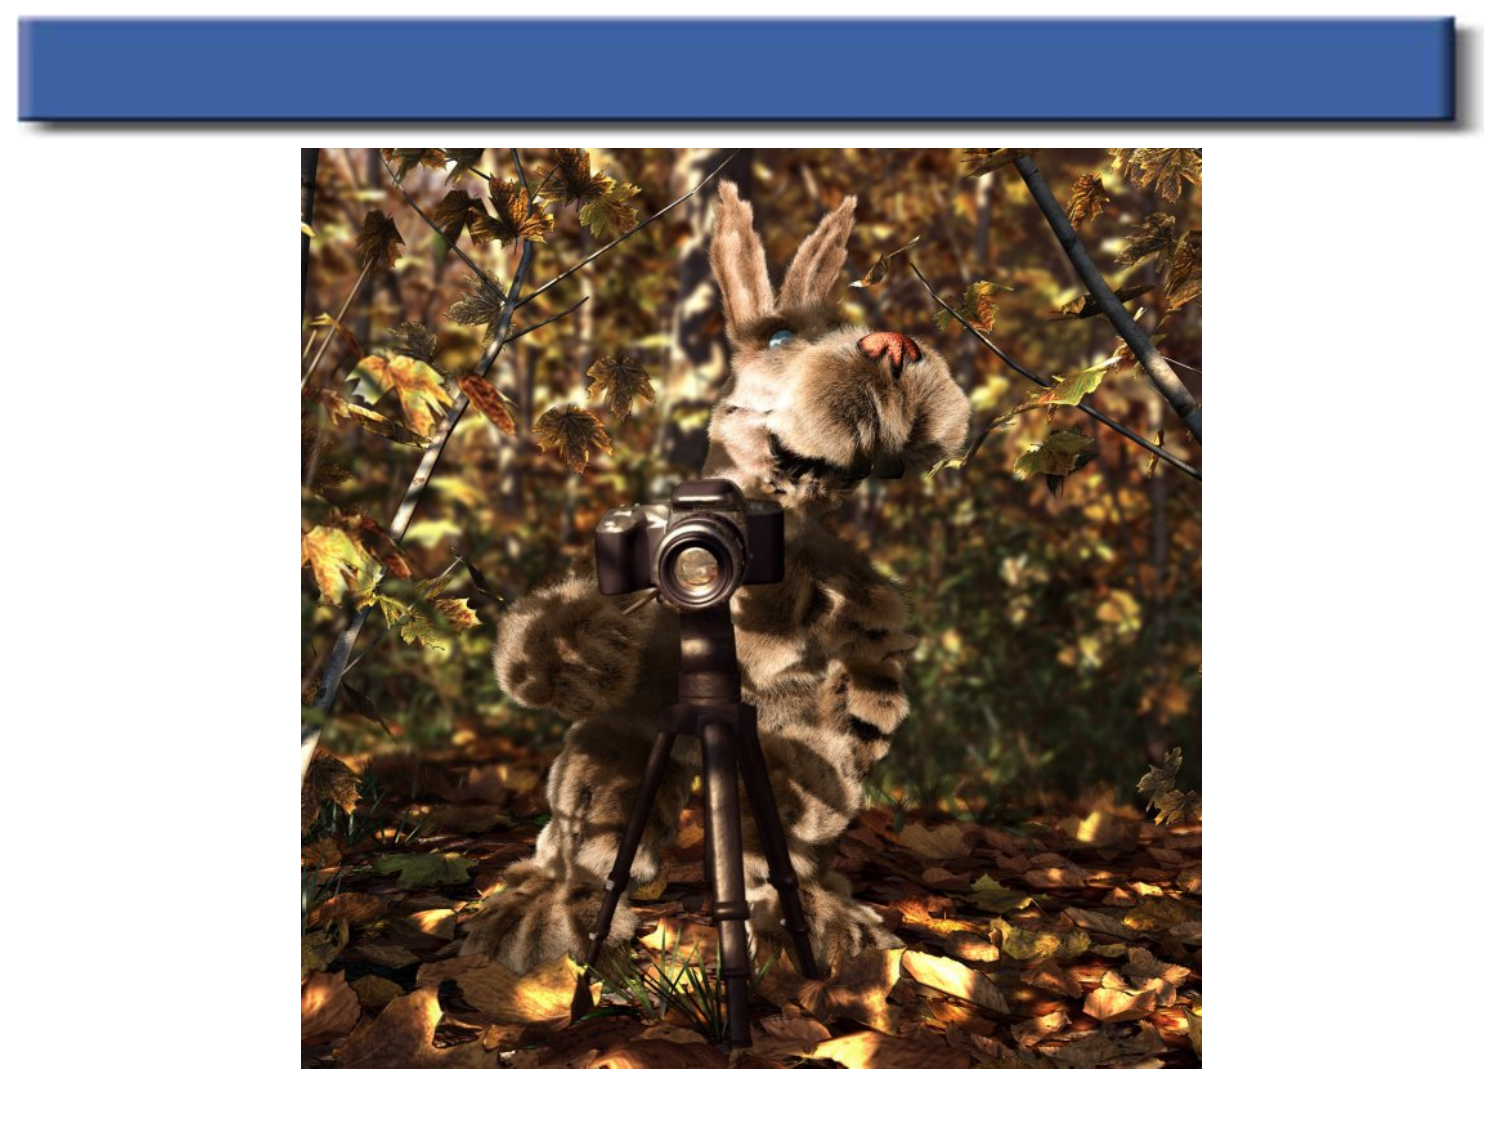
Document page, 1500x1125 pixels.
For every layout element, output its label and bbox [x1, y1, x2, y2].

picture [16, 13, 1484, 141]
picture [301, 148, 1202, 1070]
